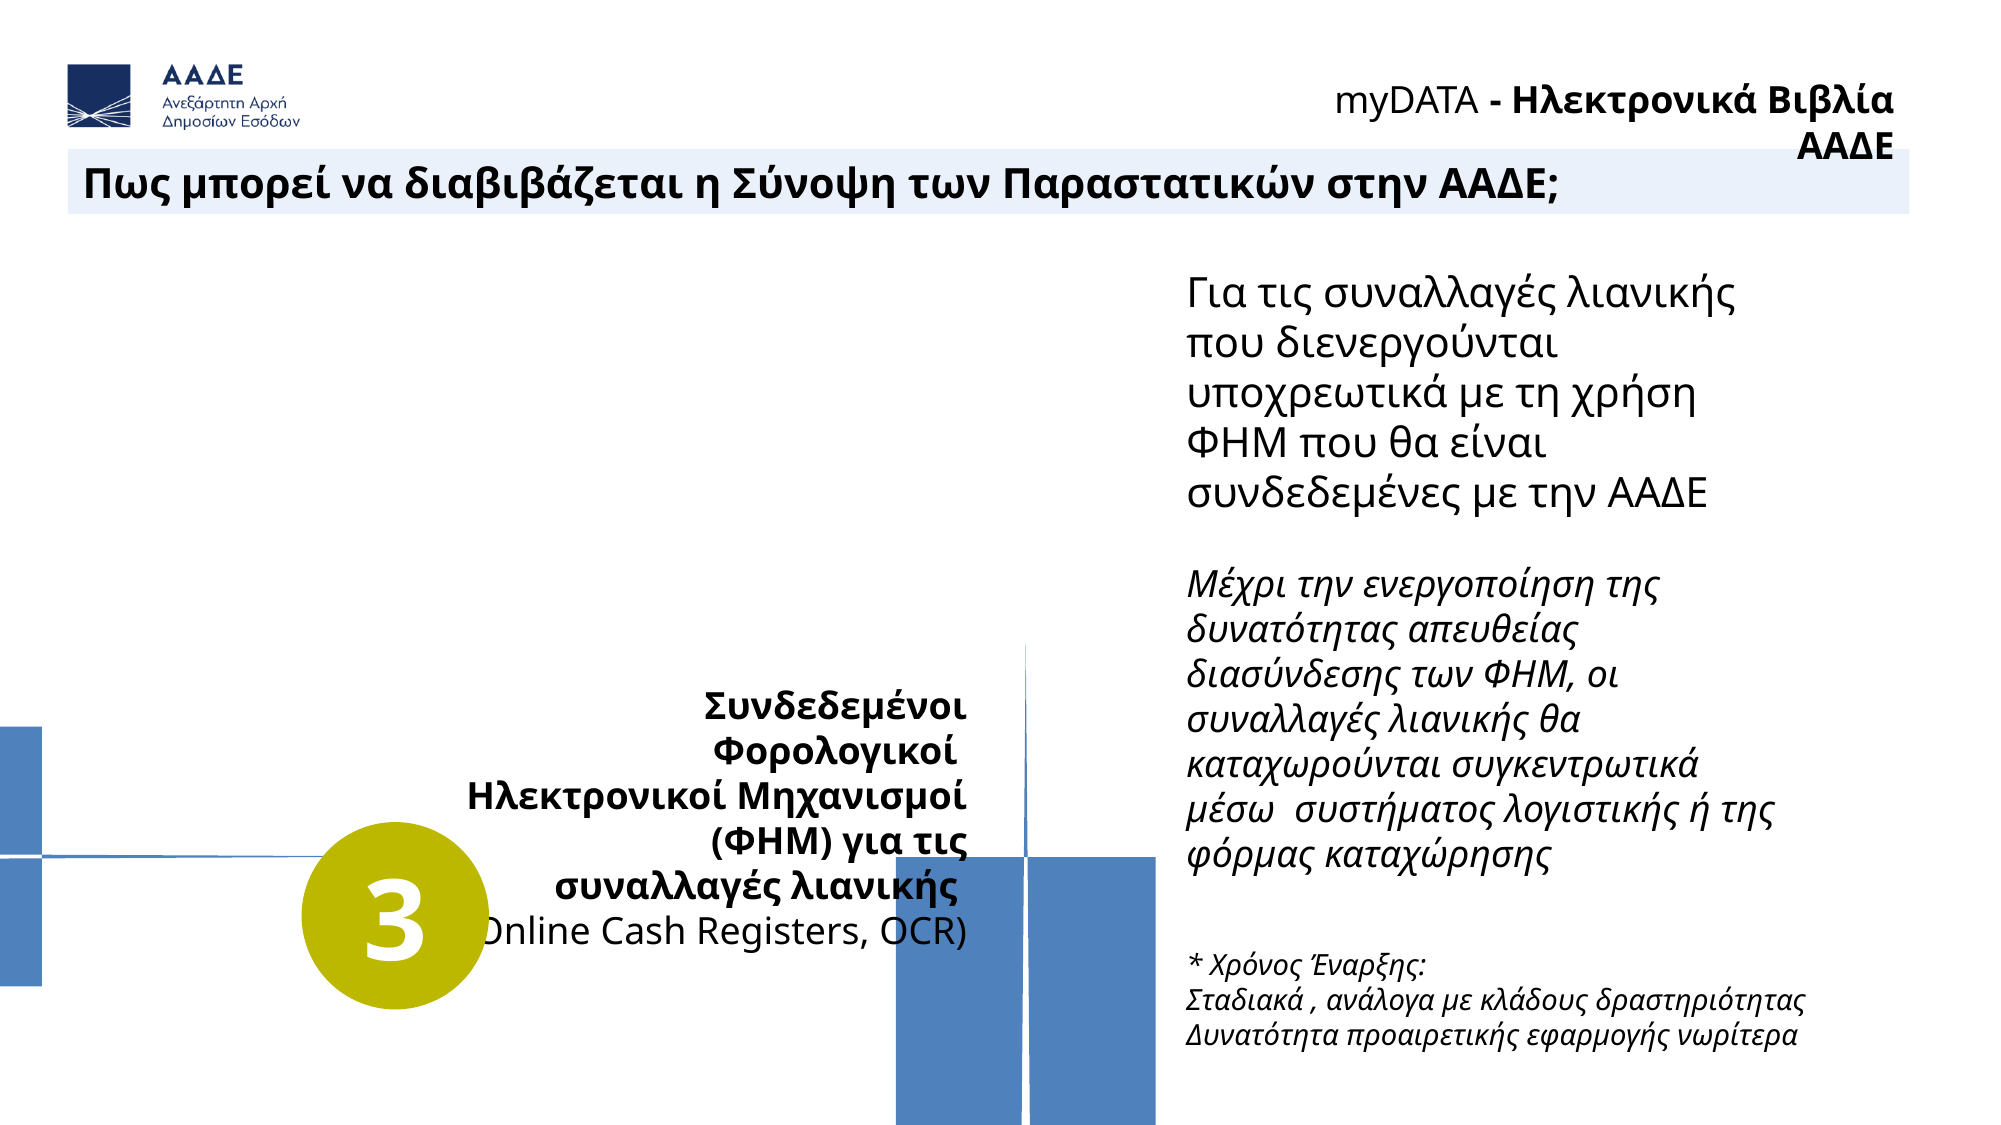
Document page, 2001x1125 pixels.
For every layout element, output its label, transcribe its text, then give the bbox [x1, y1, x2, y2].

text_box [895, 643, 1156, 1125]
text_box myDATA - Ηλεκτρονικά Βιβλία ΑΑΔΕ [1271, 64, 1910, 175]
picture [67, 64, 304, 130]
text_box Συνδεδεμένοι Φορολογικοί Ηλεκτρονικοί Μηχανισμοί (ΦΗΜ) για τις συναλλαγές λιανικής (Online Cash Registers, OCR) [444, 674, 983, 1005]
text_box Για τις συναλλαγές λιανικής που διενεργούνται υποχρεωτικά με τη χρήση ΦΗΜ που θα είναι συνδεδεμένες με την ΑΑΔΕ Μέχρι την ενεργοποίηση της δυνατότητας απευθείας διασύνδεσης των ΦΗΜ, οι συναλλαγές λιανικής θα καταχωρούνται συγκεντρωτικά μέσω συστήματος λογιστικής ή της φόρμας καταχώρησης [1171, 257, 1815, 883]
text_box [0, 726, 325, 987]
text_box Πως μπορεί να διαβιβάζεται η Σύνοψη των Παραστατικών στην ΑΑΔΕ; [67, 149, 1910, 214]
text_box * Χρόνος Έναρξης: Σταδιακά , ανάλογα με κλάδους δραστηριότητας Δυνατότητα προαιρετικής εφαρμογής νωρίτερα [1171, 939, 1928, 1059]
text_box 3 [303, 824, 487, 1008]
